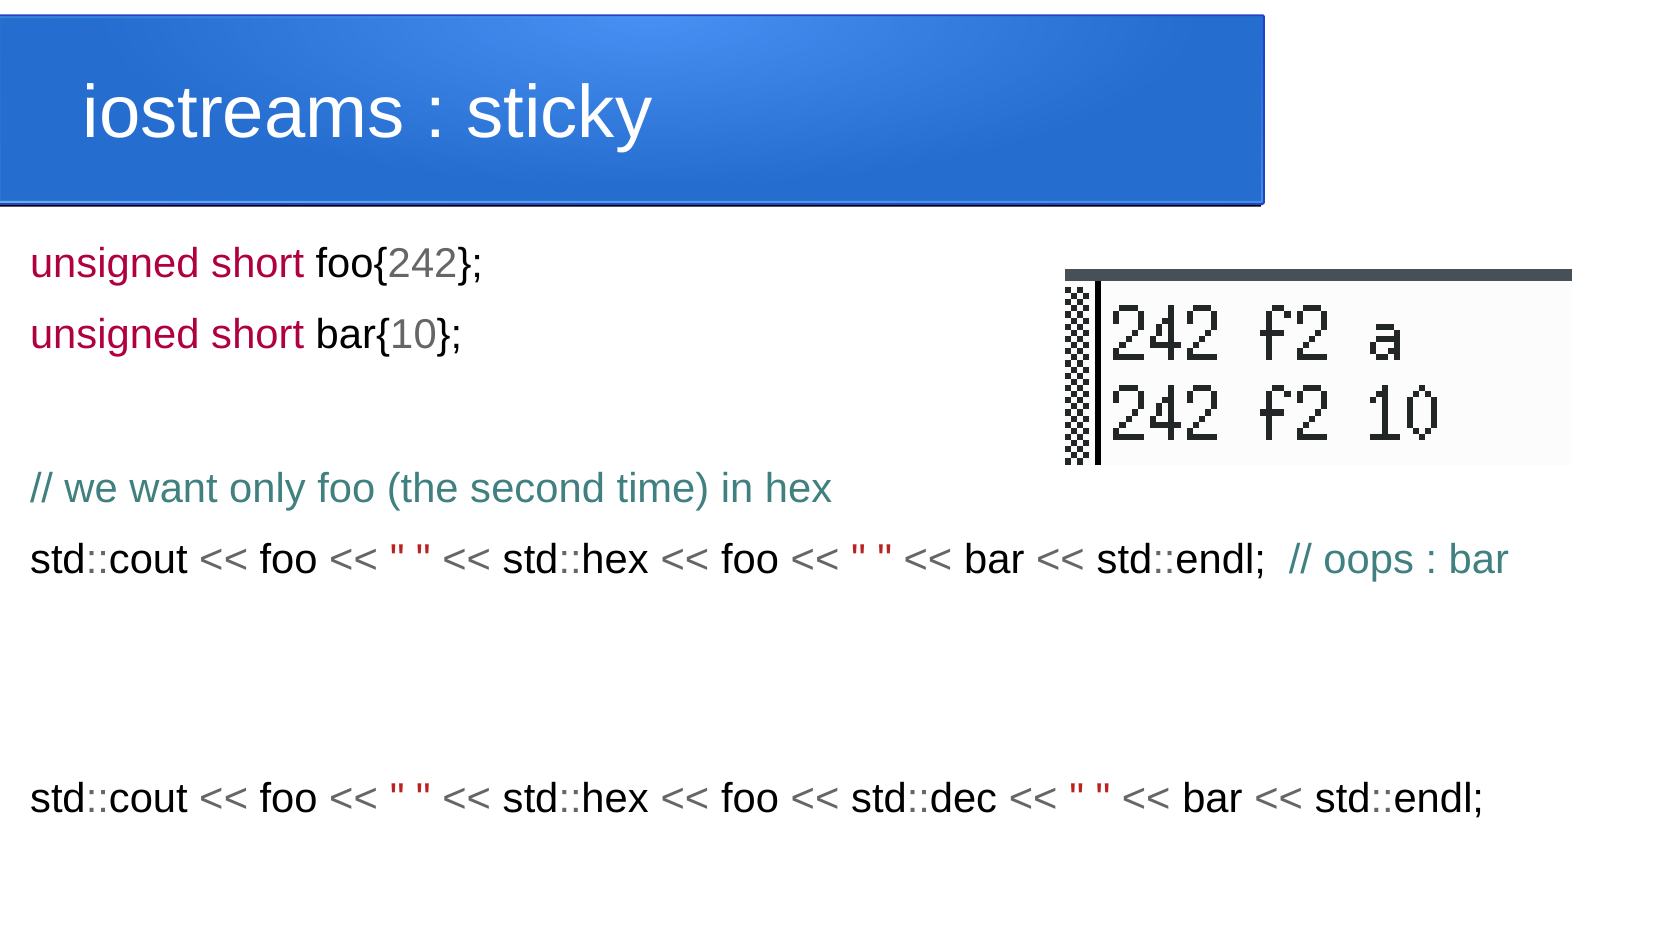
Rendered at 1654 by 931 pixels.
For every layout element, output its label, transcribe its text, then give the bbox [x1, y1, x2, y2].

title iostreams : sticky [82, 35, 1235, 189]
list unsigned short foo{242}; unsigned short bar{10}; // we want only foo (the second time) in hex std::cout << foo << " " << std::hex << foo << " " << bar << std::endl; // oops : bar std::cout << foo << " " << std::hex << foo << std::dec << " " << bar << std::endl; [30, 240, 1636, 901]
picture [1065, 269, 1572, 466]
